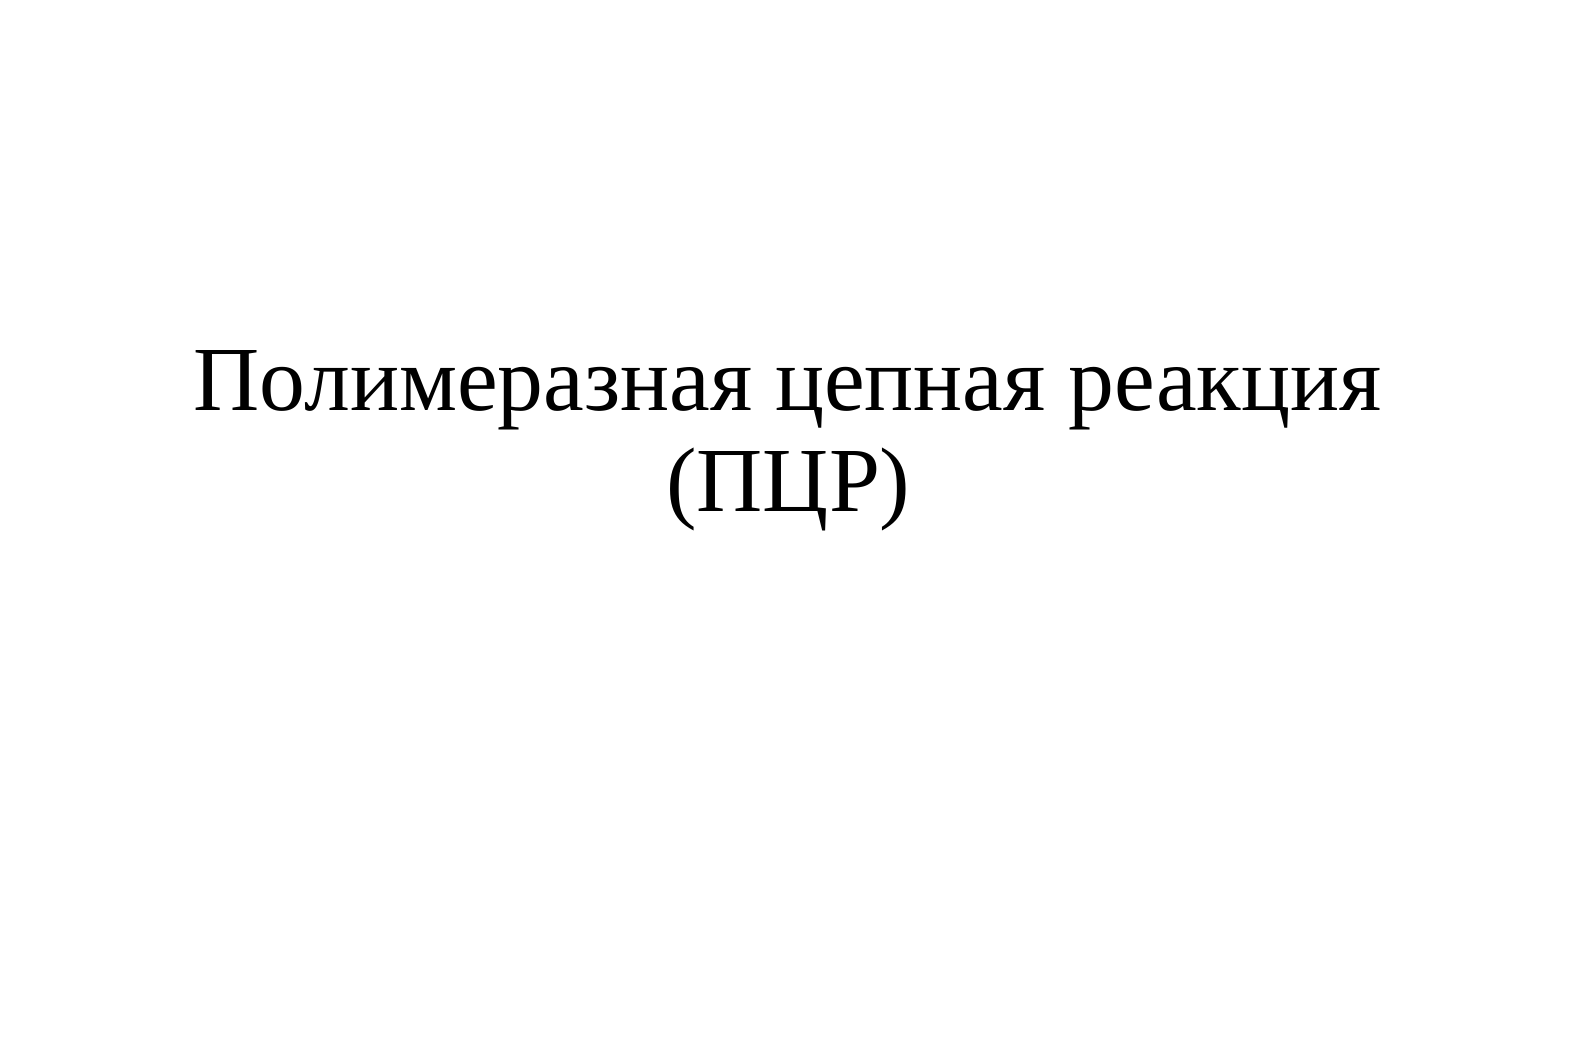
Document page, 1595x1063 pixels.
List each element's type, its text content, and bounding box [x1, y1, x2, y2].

title Полимеразная цепная реакция (ПЦР) [70, 328, 1506, 532]
